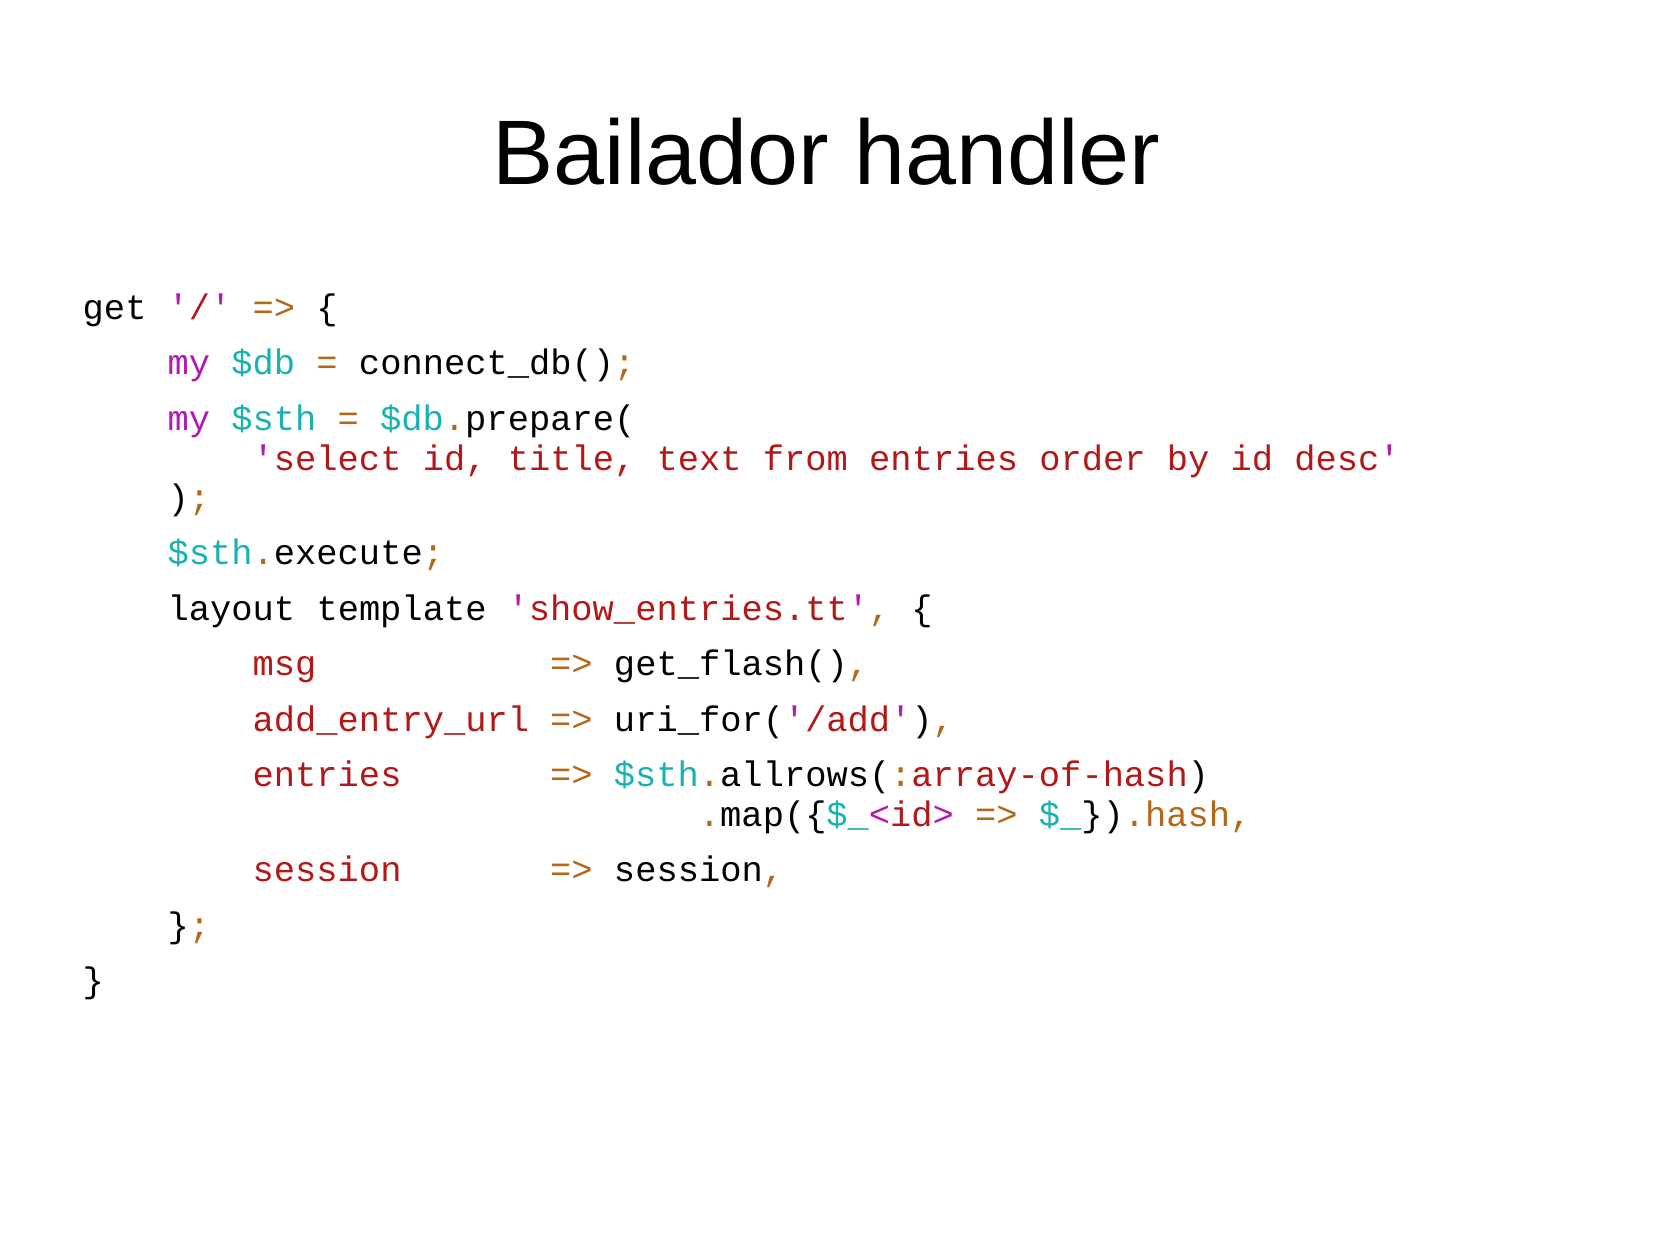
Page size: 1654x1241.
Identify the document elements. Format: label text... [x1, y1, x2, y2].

list get '/' => { my $db = connect_db(); my $sth = $db.prepare( 'select id, title, text from entries order by id desc' ); $sth.execute; layout template 'show_entries.tt', { msg => get_flash(), add_entry_url => uri_for('/add'), entries => $sth.allrows(:array-of-hash) .map({$_<id> => $_}).hash, session => session, }; } [82, 290, 1571, 1010]
title Bailador handler [82, 49, 1571, 257]
